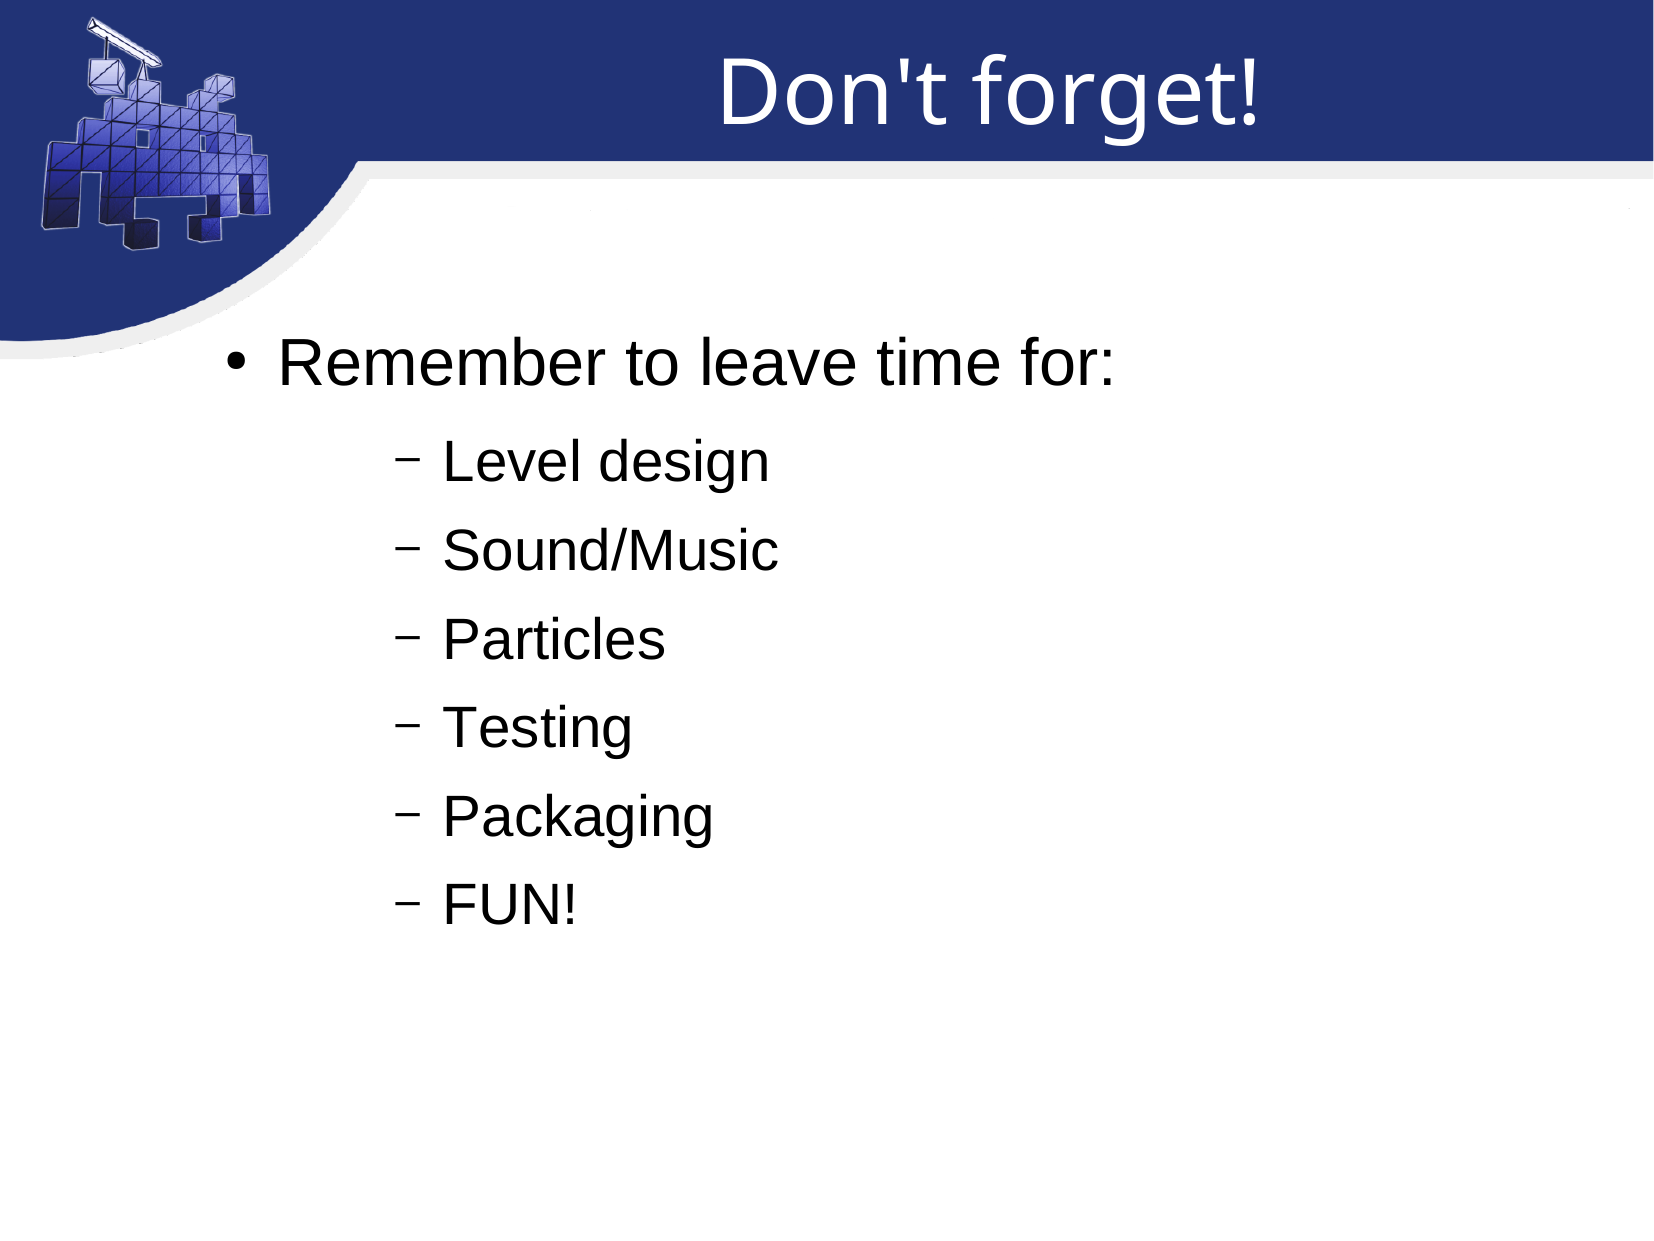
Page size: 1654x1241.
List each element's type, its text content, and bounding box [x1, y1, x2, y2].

list Remember to leave time for: Level design Sound/Music Particles Testing Packaging FUN! [206, 324, 1595, 1093]
title Don't forget! [354, 29, 1625, 148]
picture [0, 0, 1654, 443]
